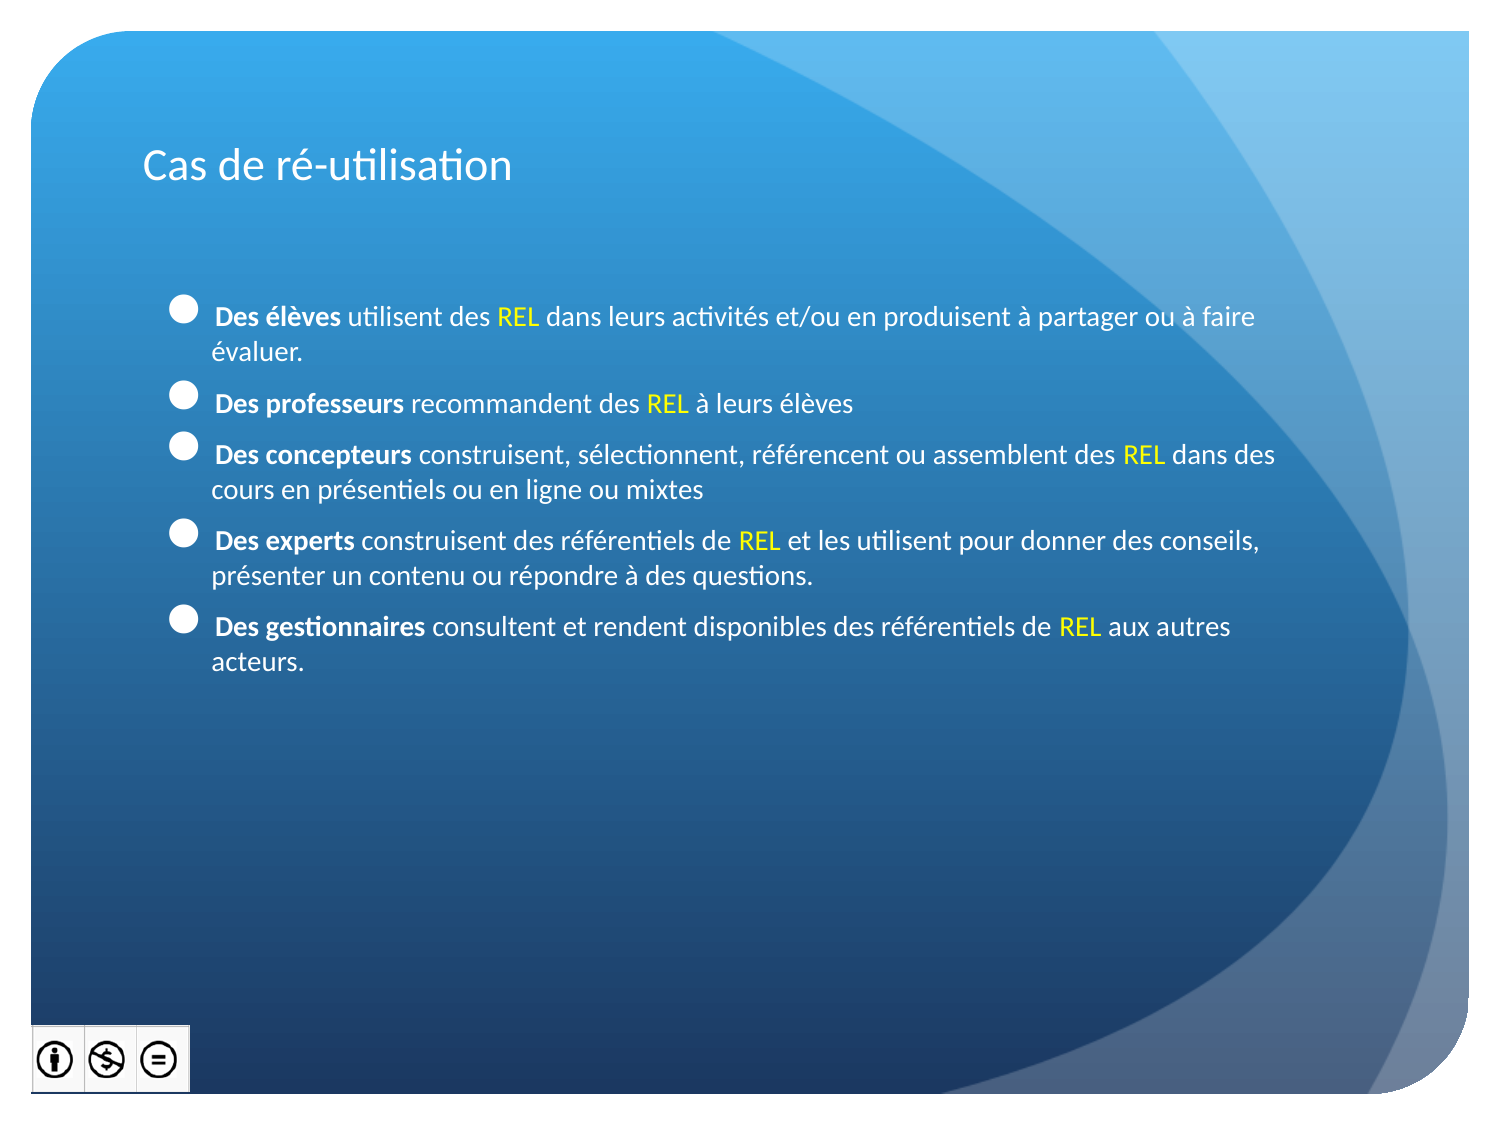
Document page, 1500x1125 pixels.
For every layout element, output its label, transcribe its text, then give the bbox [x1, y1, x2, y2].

list Des élèves utilisent des REL dans leurs activités et/ou en produisent à partager ou à faire évaluer. Des professeurs recommandent des REL à leurs élèves Des concepteurs construisent, sélectionnent, référencent ou assemblent des REL dans des cours en présentiels ou en ligne ou mixtes Des experts construisent des référentiels de REL et les utilisent pour donner des conseils, présenter un contenu ou répondre à des questions. Des gestionnaires consultent et rendent disponibles des référentiels de REL aux autres acteurs. [150, 290, 1345, 768]
picture [24, 30, 1473, 1094]
title Cas de ré-utilisation [127, 62, 1372, 204]
